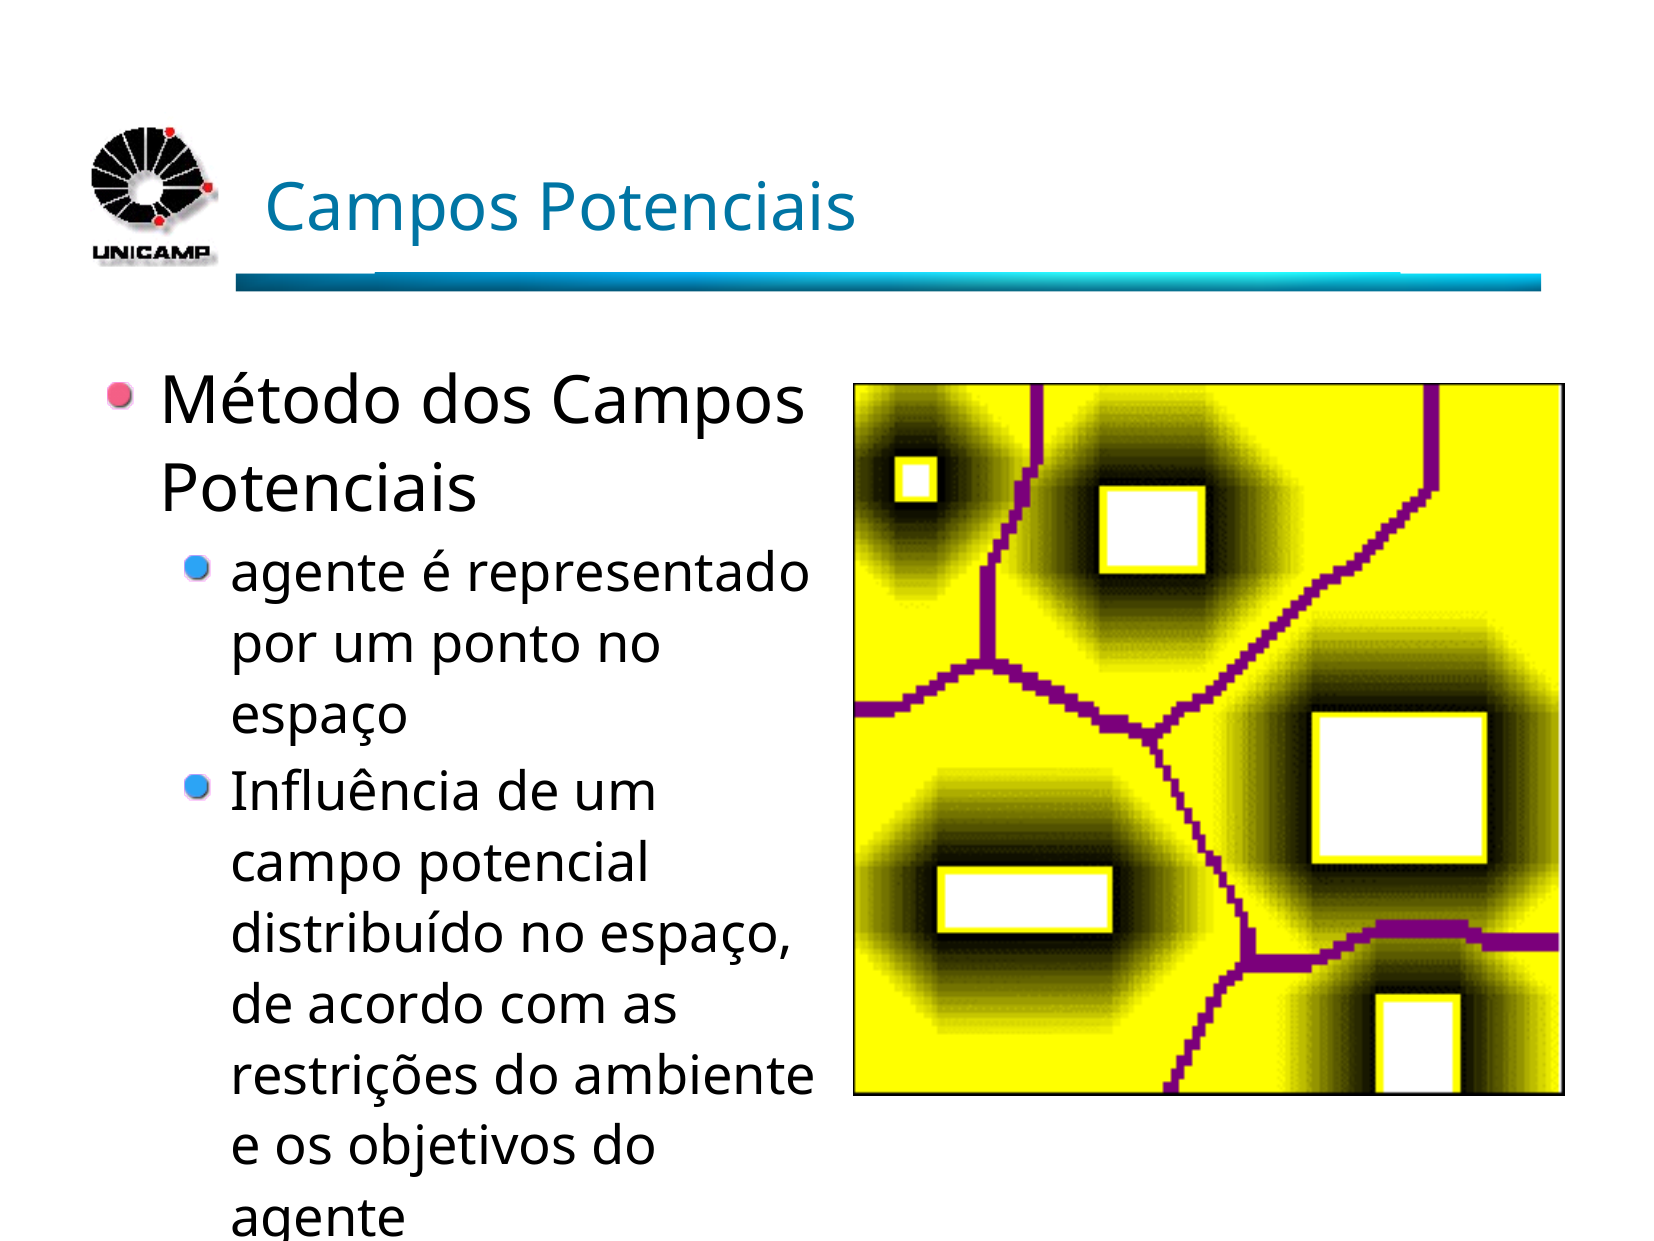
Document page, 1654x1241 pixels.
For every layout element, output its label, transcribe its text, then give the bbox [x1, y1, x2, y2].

picture [125, 272, 1654, 295]
title Campos Potenciais [264, 42, 1534, 250]
picture [853, 383, 1565, 1096]
list Método dos Campos Potenciais agente é representado por um ponto no espaço Influência de um campo potencial distribuído no espaço, de acordo com as restrições do ambiente e os objetivos do agente Potenciais Atrativos Potenciais Repulsivos [88, 354, 819, 1155]
